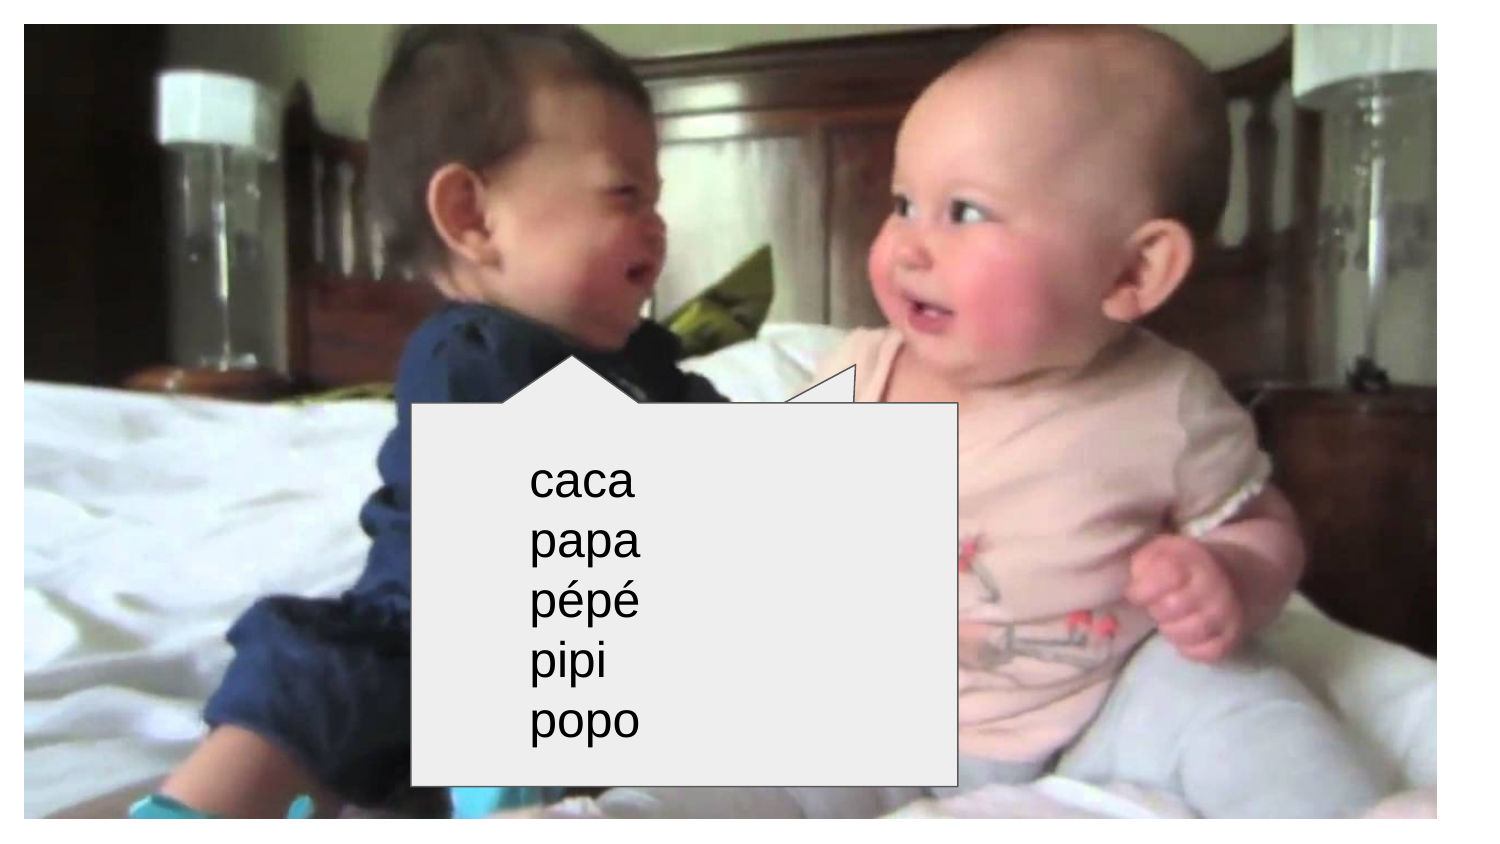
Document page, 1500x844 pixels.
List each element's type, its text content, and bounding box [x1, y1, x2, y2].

text_box caca papa pépé pipi popo [514, 432, 749, 776]
picture [24, 24, 1437, 819]
text_box [410, 354, 958, 787]
